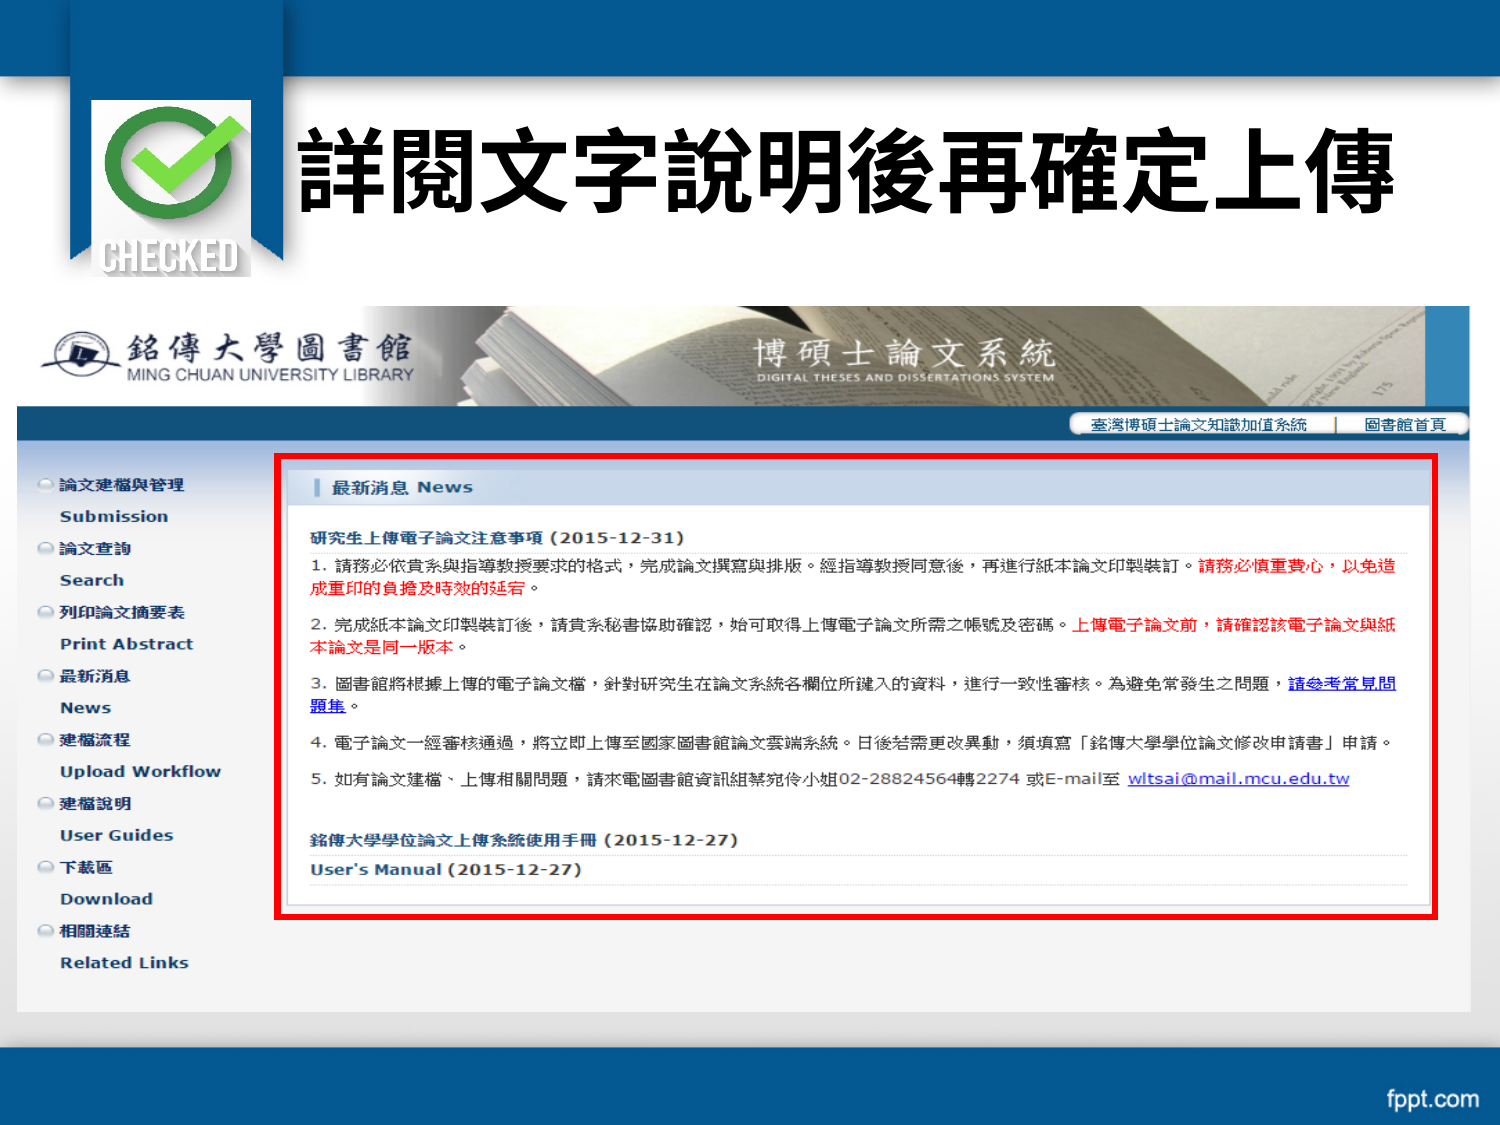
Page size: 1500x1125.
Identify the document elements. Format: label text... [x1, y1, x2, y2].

picture [91, 100, 251, 277]
picture [17, 306, 1471, 1012]
title 詳閱文字說明後再確定上傳 [171, 75, 1500, 263]
